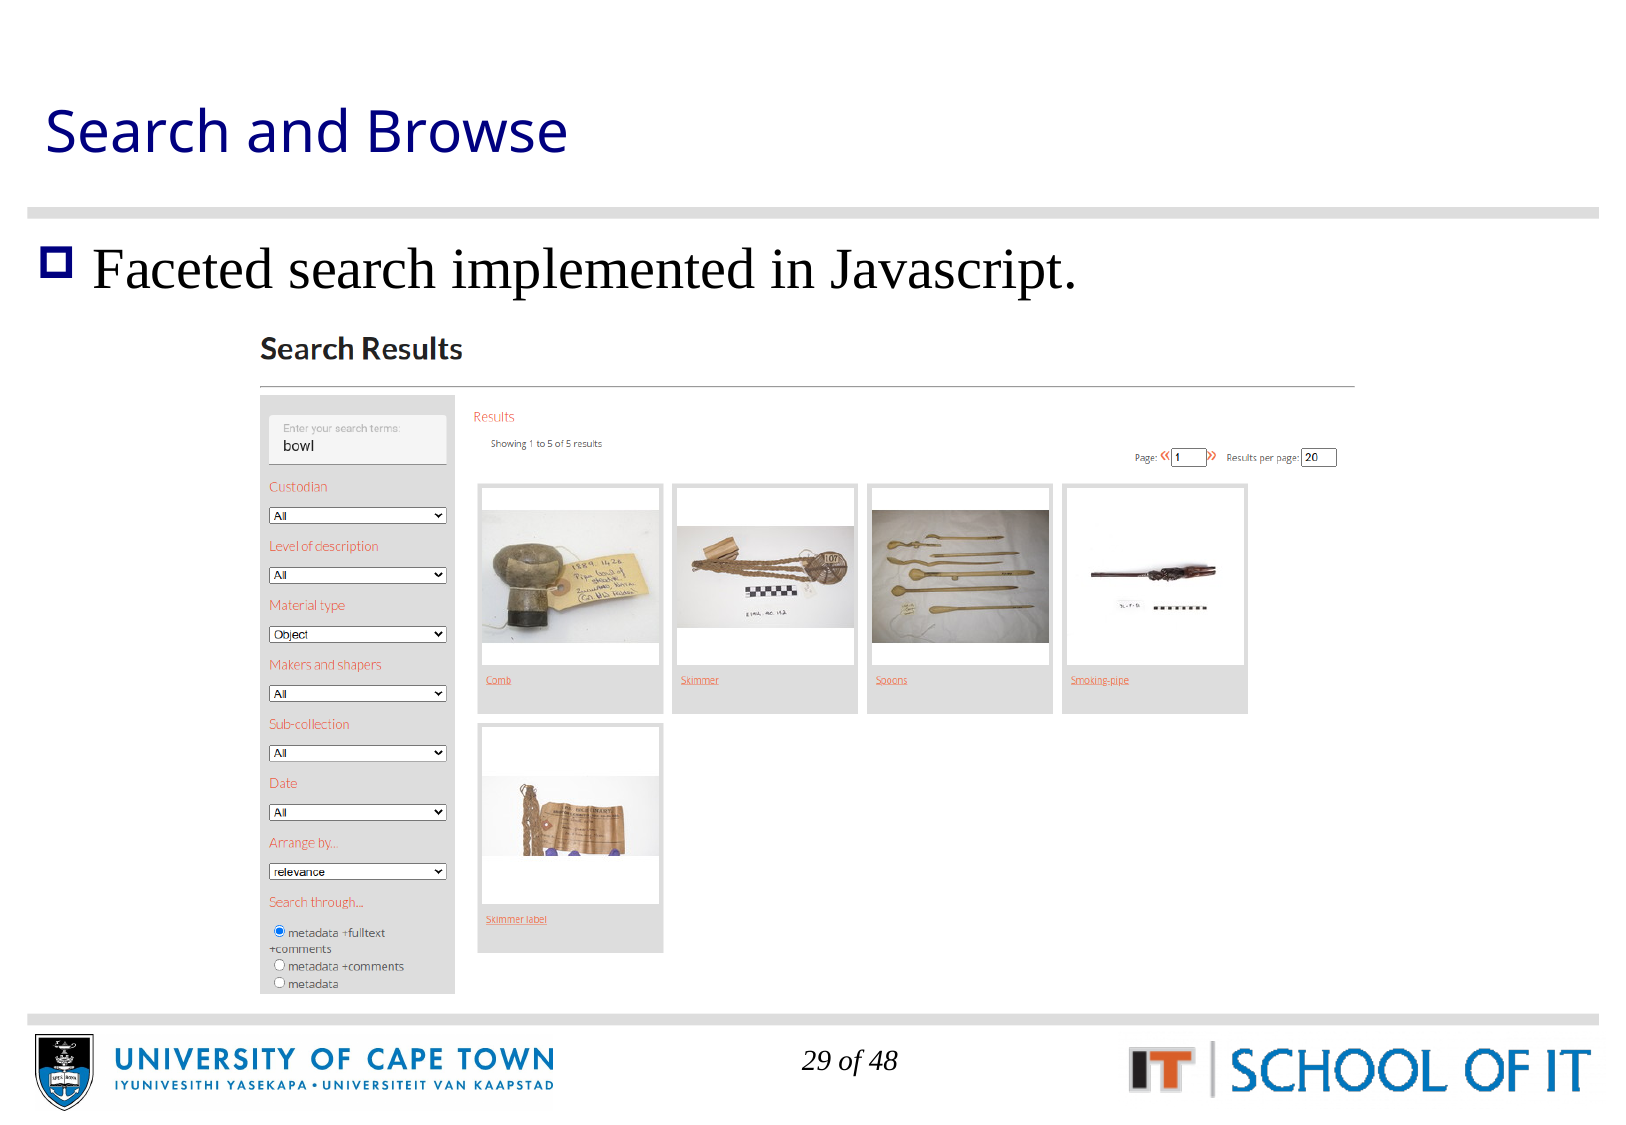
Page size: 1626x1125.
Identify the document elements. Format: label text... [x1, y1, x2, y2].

list Faceted search implemented in Javascript. [36, 236, 1579, 998]
title Search and Browse [45, 66, 1583, 194]
picture [252, 321, 1363, 994]
picture [35, 1034, 553, 1111]
picture [1118, 1030, 1606, 1109]
